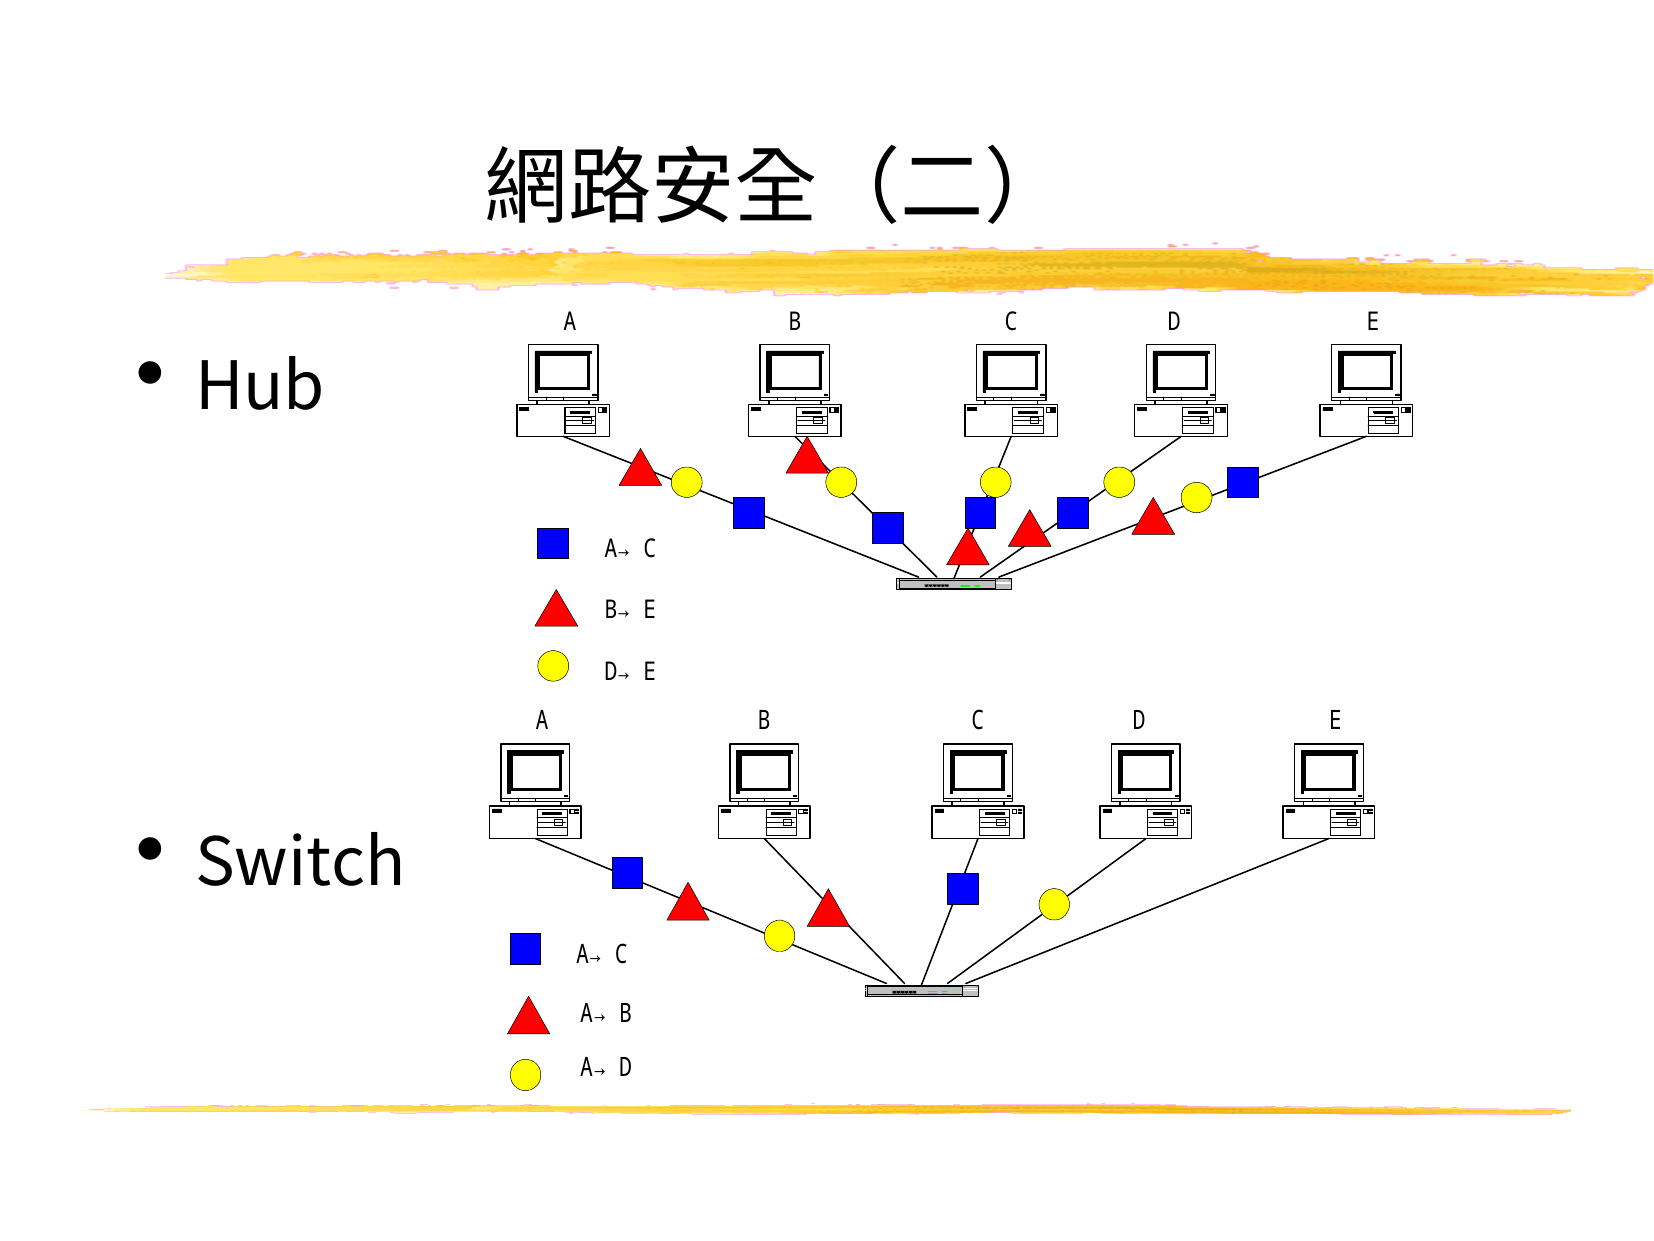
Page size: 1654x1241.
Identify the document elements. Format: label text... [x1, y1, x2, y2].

title 網路安全（二） [73, 41, 1479, 249]
picture [165, 237, 1654, 308]
chart [449, 298, 1455, 1094]
picture [1530, 1102, 1571, 1117]
list Hub Switch [124, 316, 1530, 1148]
picture [82, 1102, 124, 1117]
